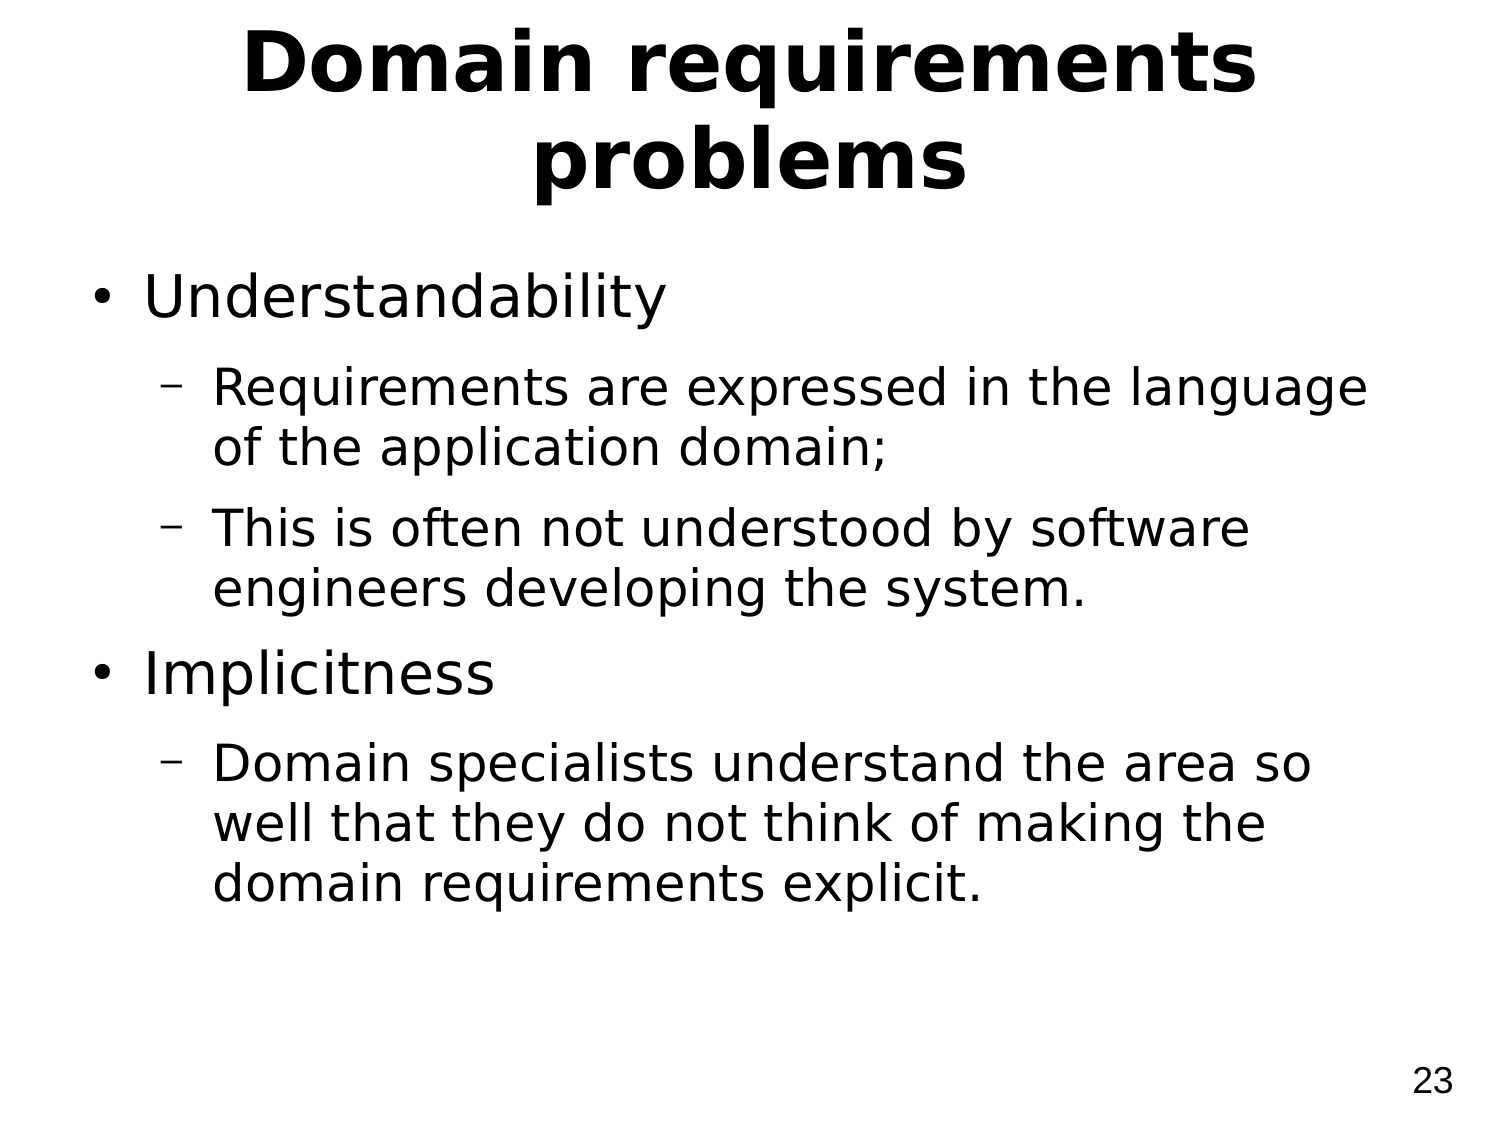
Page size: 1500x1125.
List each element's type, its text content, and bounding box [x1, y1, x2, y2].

title Domain requirements problems [75, 13, 1425, 208]
list Understandability Requirements are expressed in the language of the application domain; This is often not understood by software engineers developing the system. Implicitness Domain specialists understand the area so well that they do not think of making the domain requirements explicit. [75, 263, 1425, 916]
